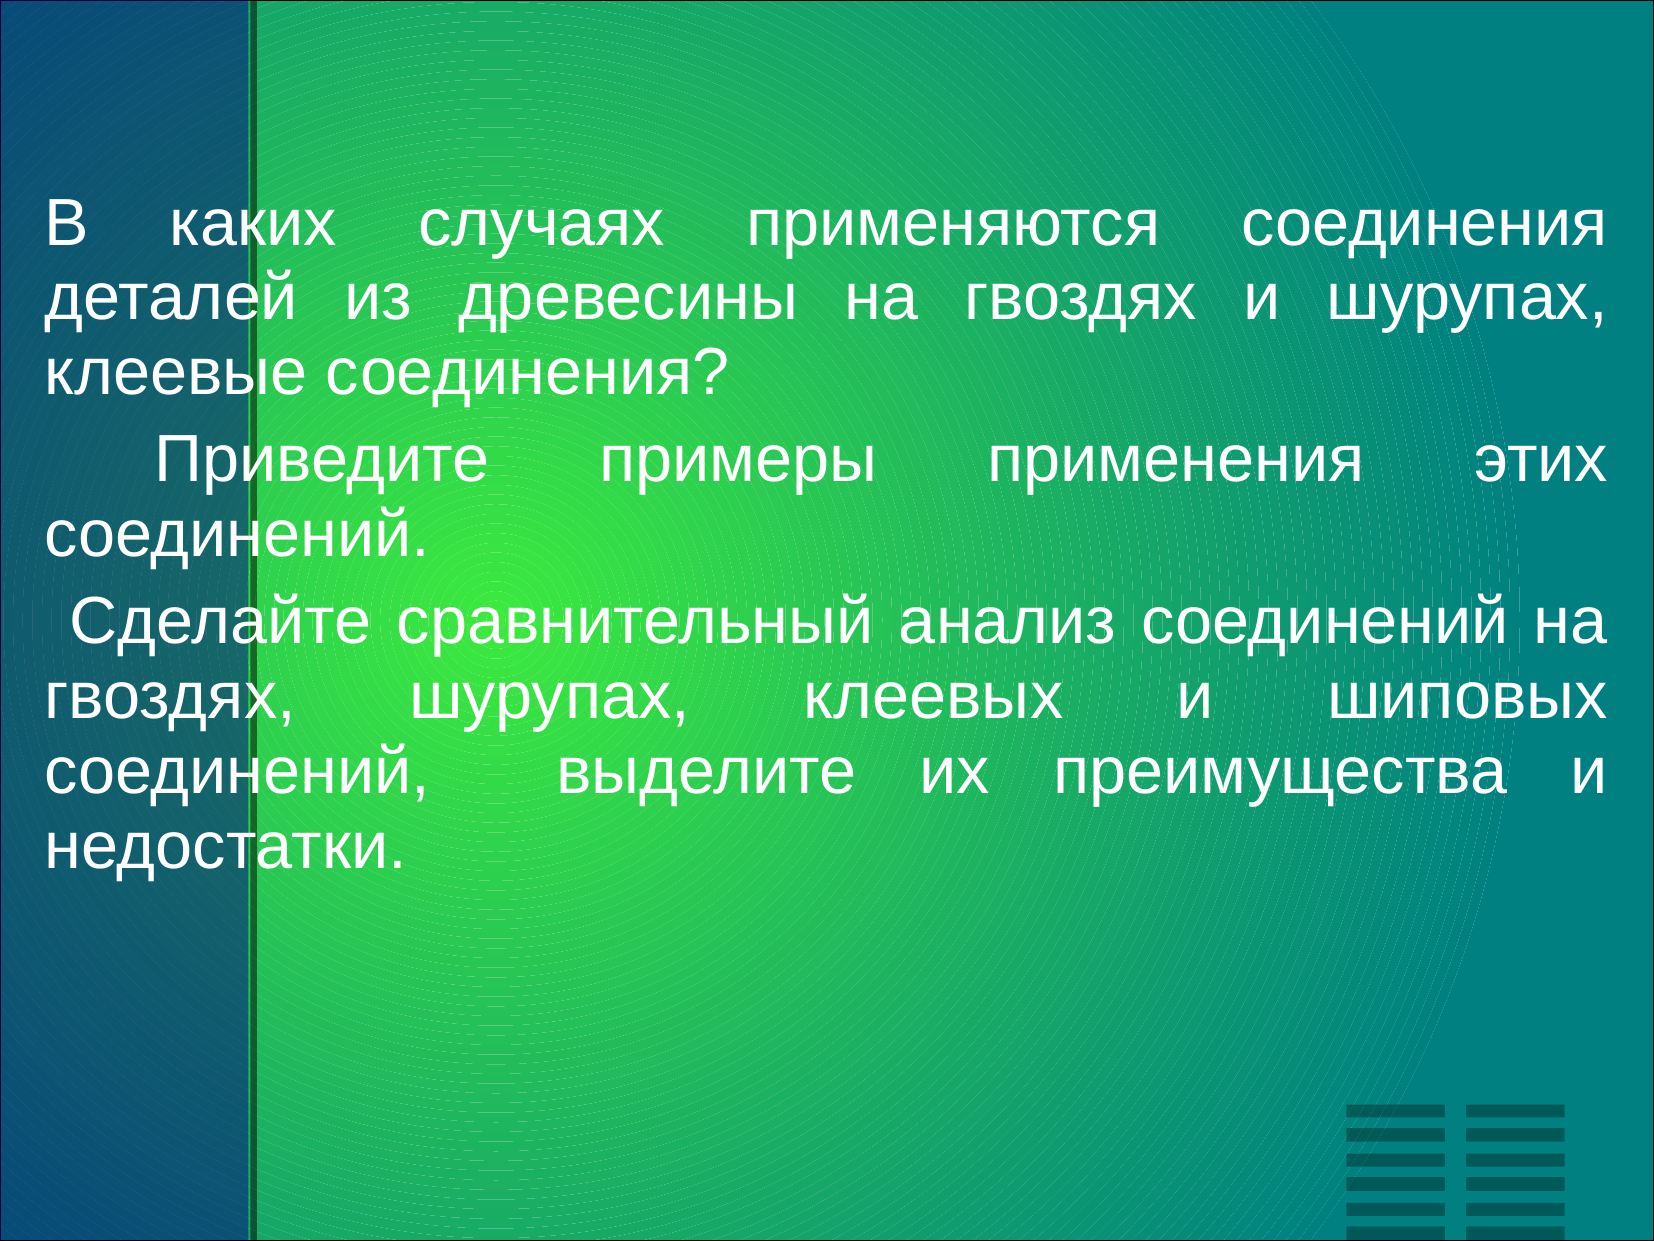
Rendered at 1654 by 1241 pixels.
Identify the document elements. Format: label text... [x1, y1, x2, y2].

text_box В каких случаях применяются соединения деталей из древесины на гвоздях и шурупах, клеевые соединения? Приведите примеры применения этих соединений. Сделайте сравнительный анализ соединений на гвоздях, шурупах, клеевых и шиповых соединений, выделите их преимущества и недостатки. [29, 177, 1625, 1093]
